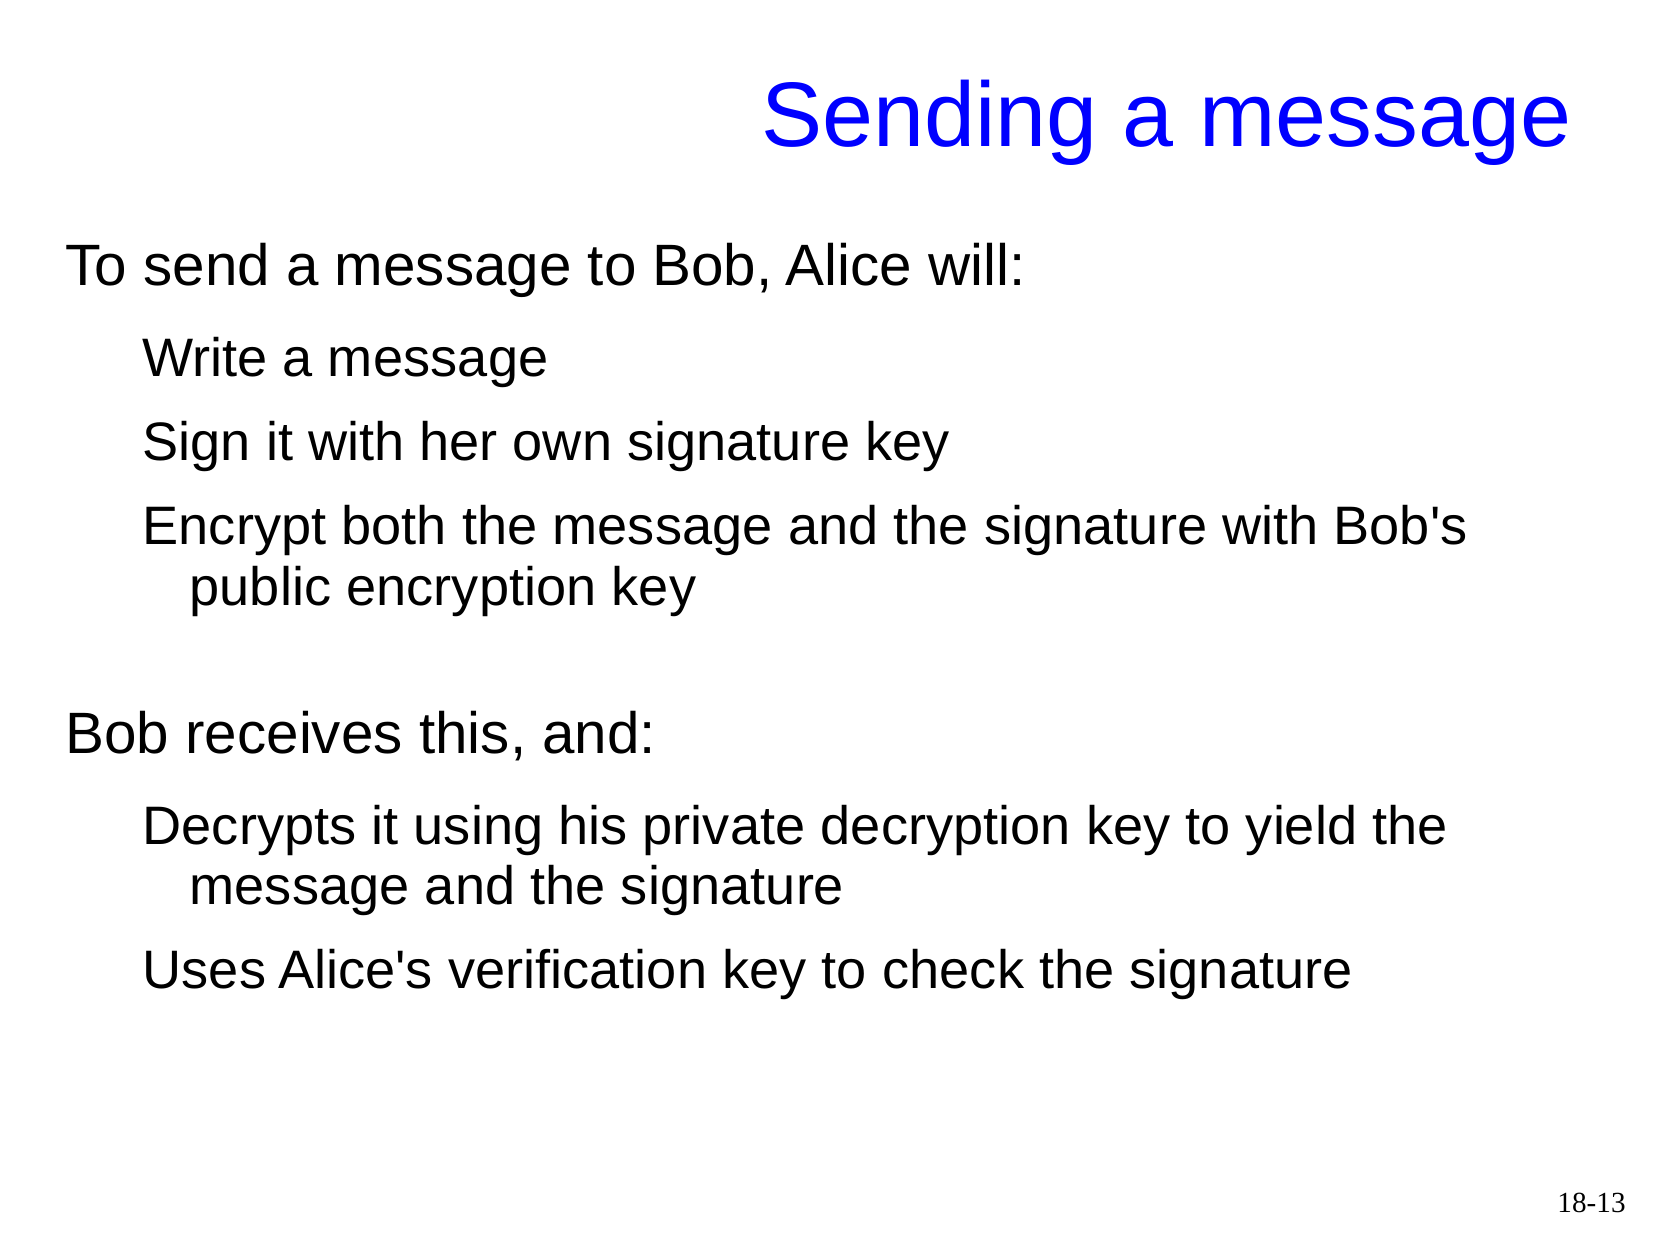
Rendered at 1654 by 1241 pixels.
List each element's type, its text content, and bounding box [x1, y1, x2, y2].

list To send a message to Bob, Alice will: Write a message Sign it with her own signature key Encrypt both the message and the signature with Bob's public encryption key Bob receives this, and: Decrypts it using his private decryption key to yield the message and the signature Uses Alice's verification key to check the signature [47, 232, 1534, 1127]
title Sending a message [84, 11, 1573, 219]
